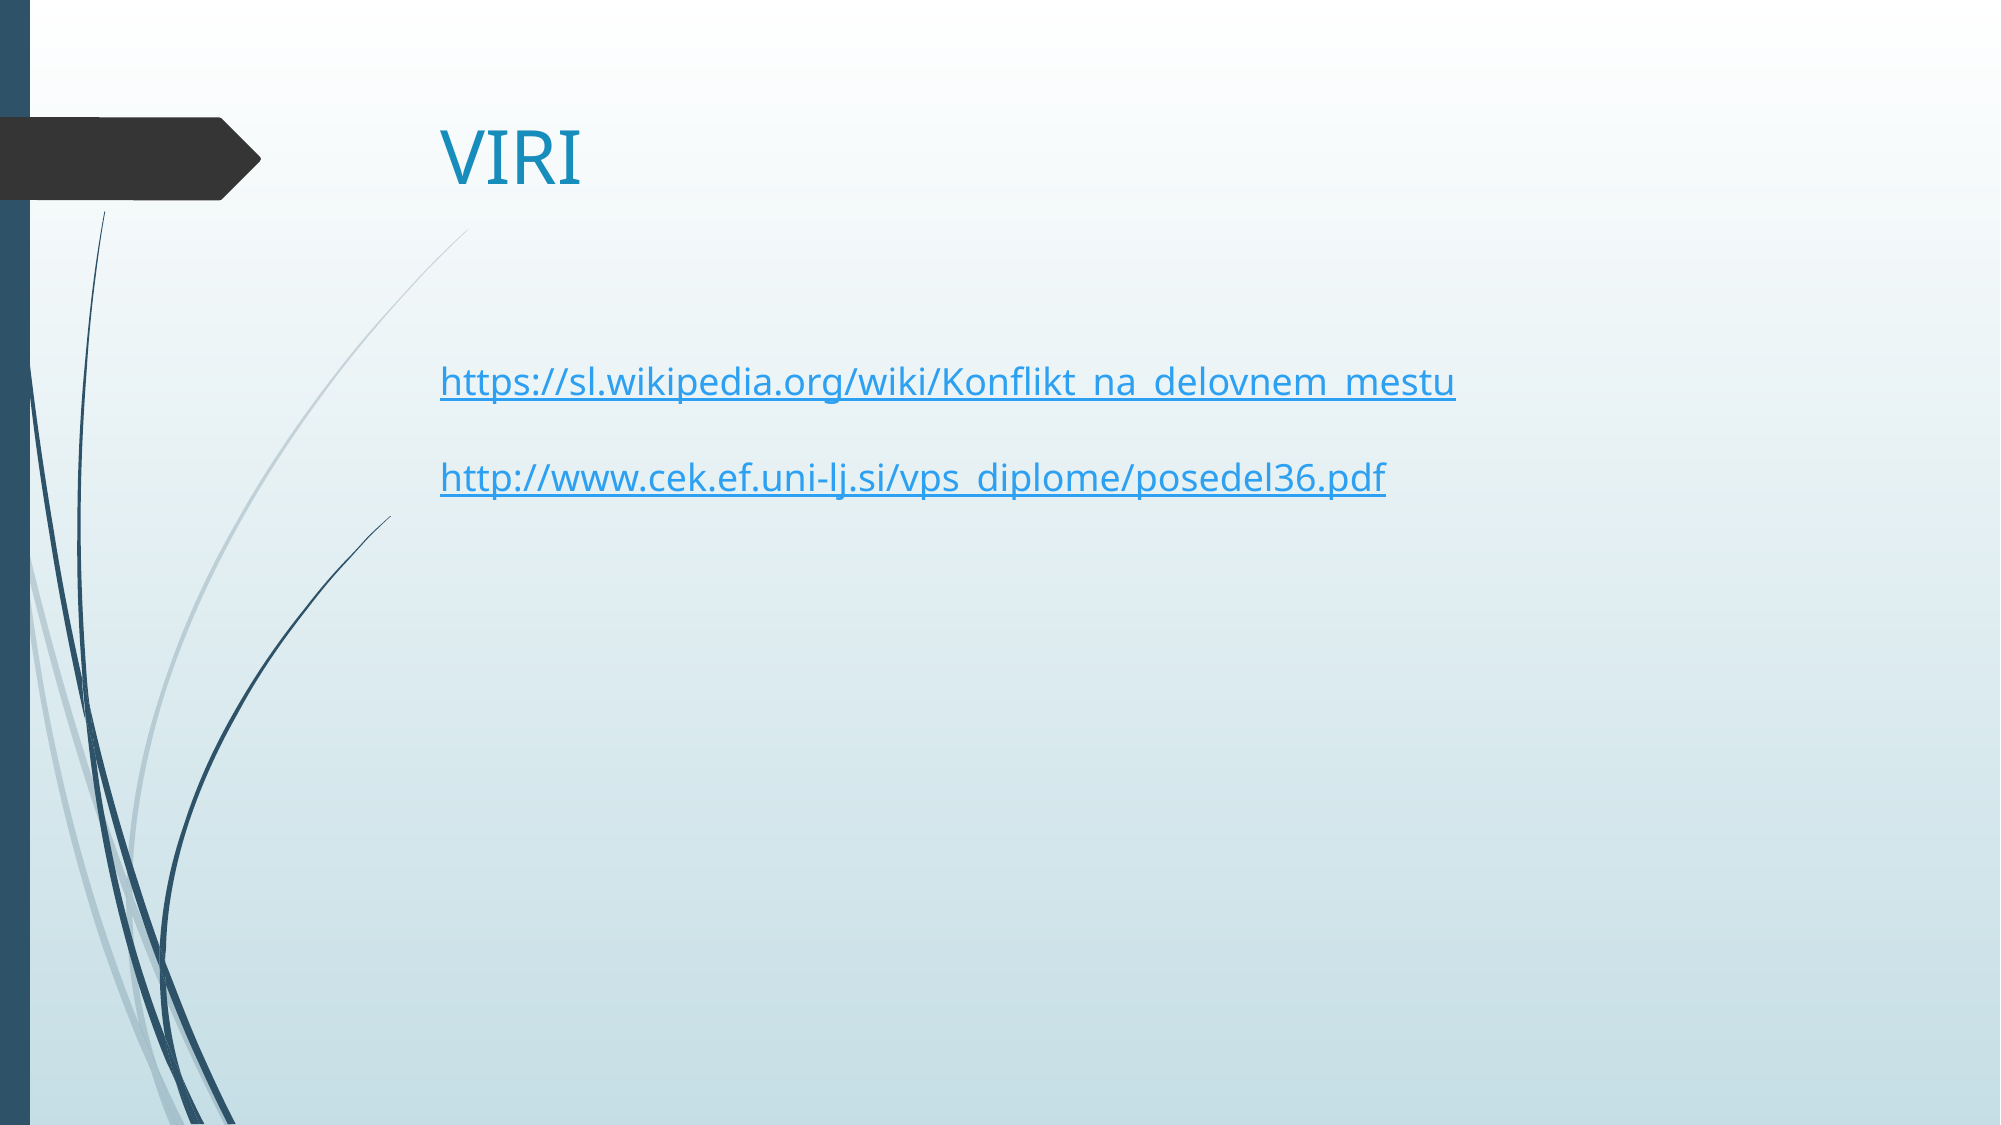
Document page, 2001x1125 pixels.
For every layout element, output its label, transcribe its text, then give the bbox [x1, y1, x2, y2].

title VIRI [425, 102, 1888, 313]
list https://sl.wikipedia.org/wiki/Konflikt_na_delovnem_mestu http://www.cek.ef.uni-lj.si/vps_diplome/posedel36.pdf [424, 350, 1888, 970]
